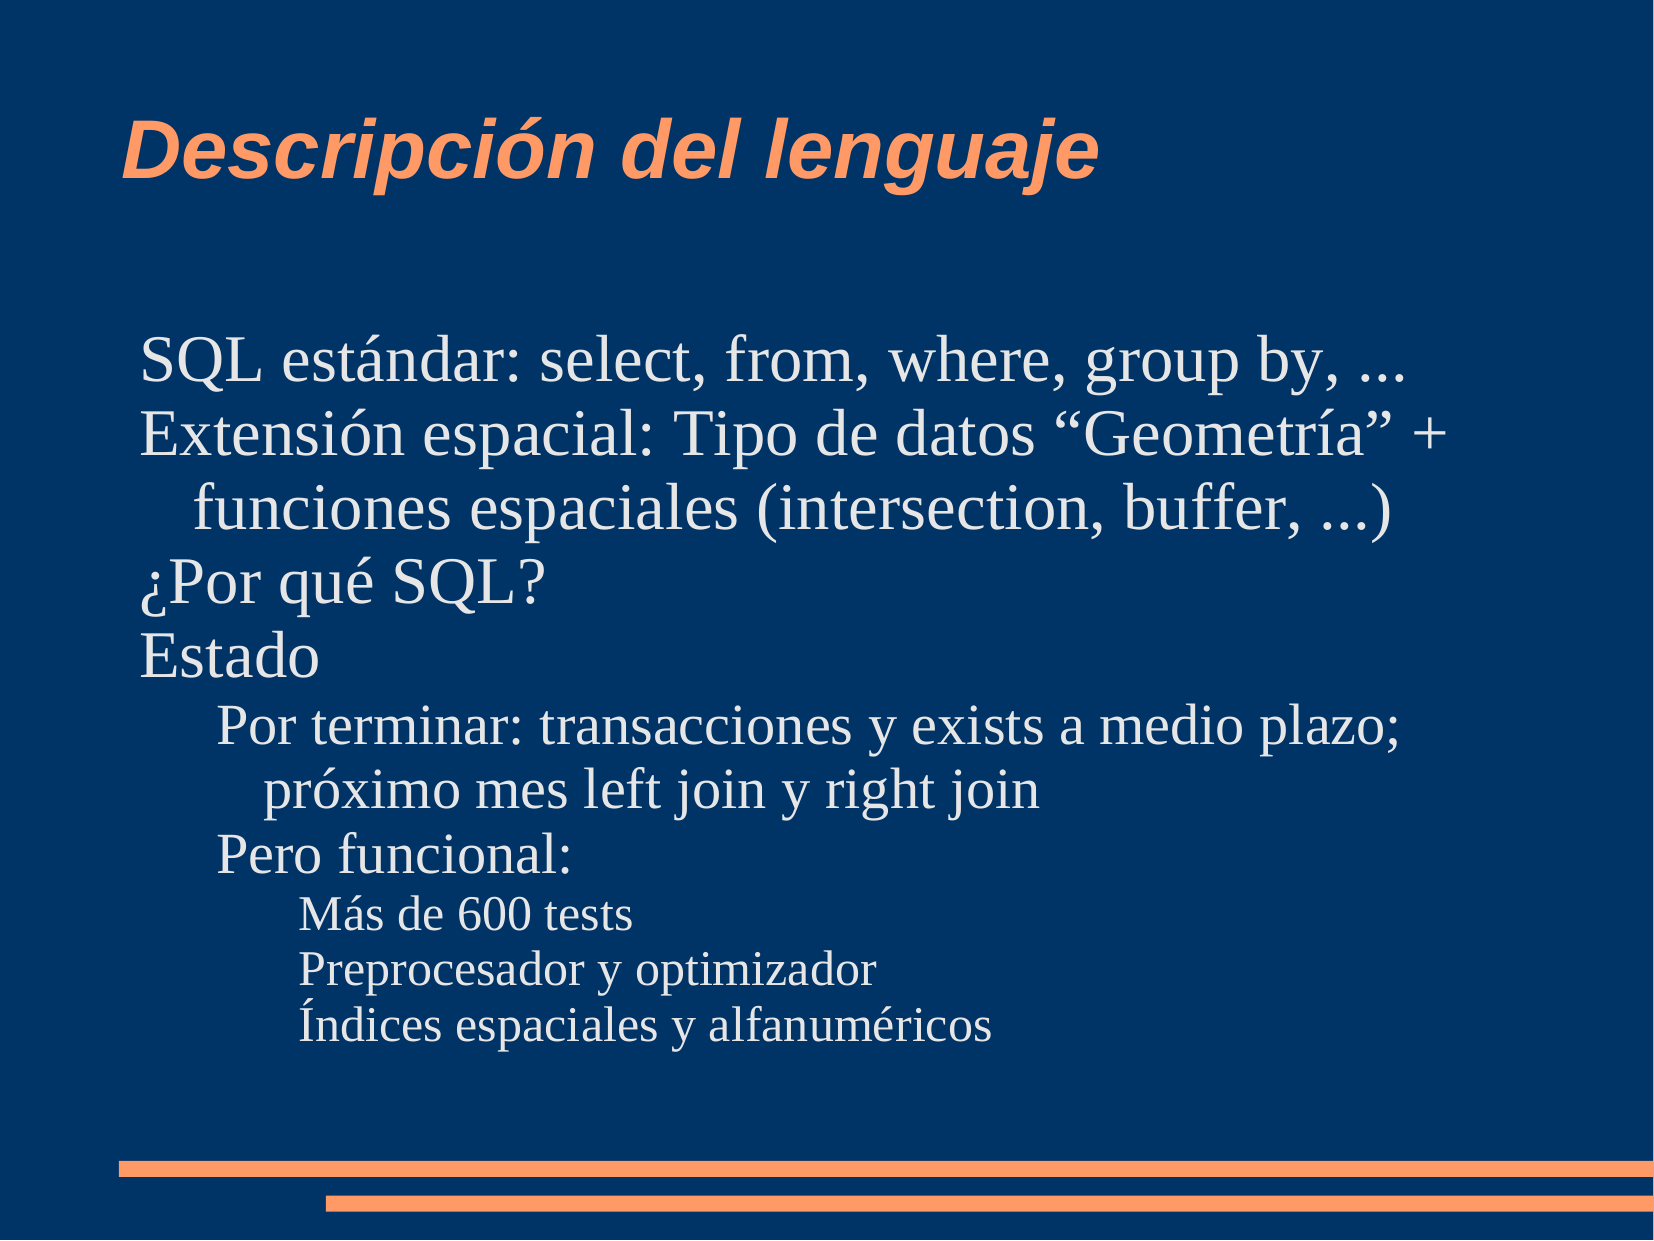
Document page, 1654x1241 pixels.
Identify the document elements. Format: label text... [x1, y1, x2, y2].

title Descripción del lenguaje [121, 53, 1534, 247]
list SQL estándar: select, from, where, group by, ... Extensión espacial: Tipo de datos “Geometría” + funciones espaciales (intersection, buffer, ...) ¿Por qué SQL? Estado Por terminar: transacciones y exists a medio plazo; próximo mes left join y right join Pero funcional: Más de 600 tests Preprocesador y optimizador Índices espaciales y alfanuméricos [121, 322, 1561, 1119]
